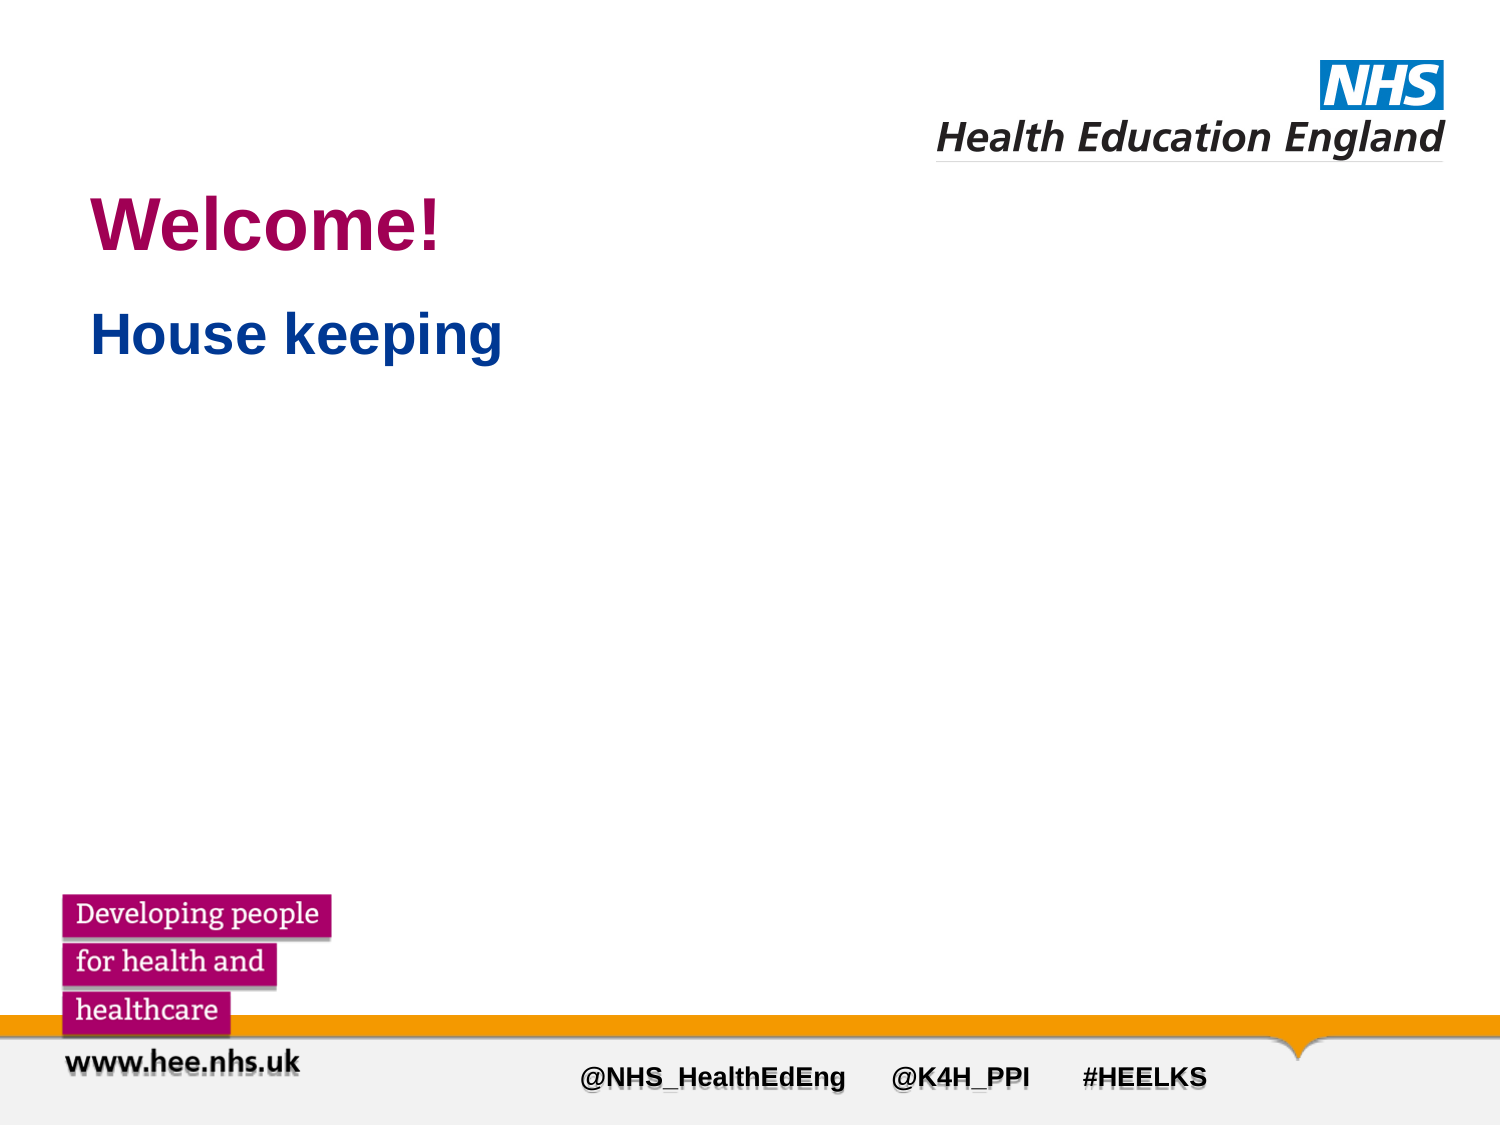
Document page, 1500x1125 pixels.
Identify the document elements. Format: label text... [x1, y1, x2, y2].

text_box @NHS_HealthEdEng @K4H_PPI #HEELKS [565, 1052, 1441, 1113]
picture [48, 880, 344, 1085]
subtitle House keeping [75, 288, 1126, 384]
title Welcome! [75, 168, 1351, 280]
